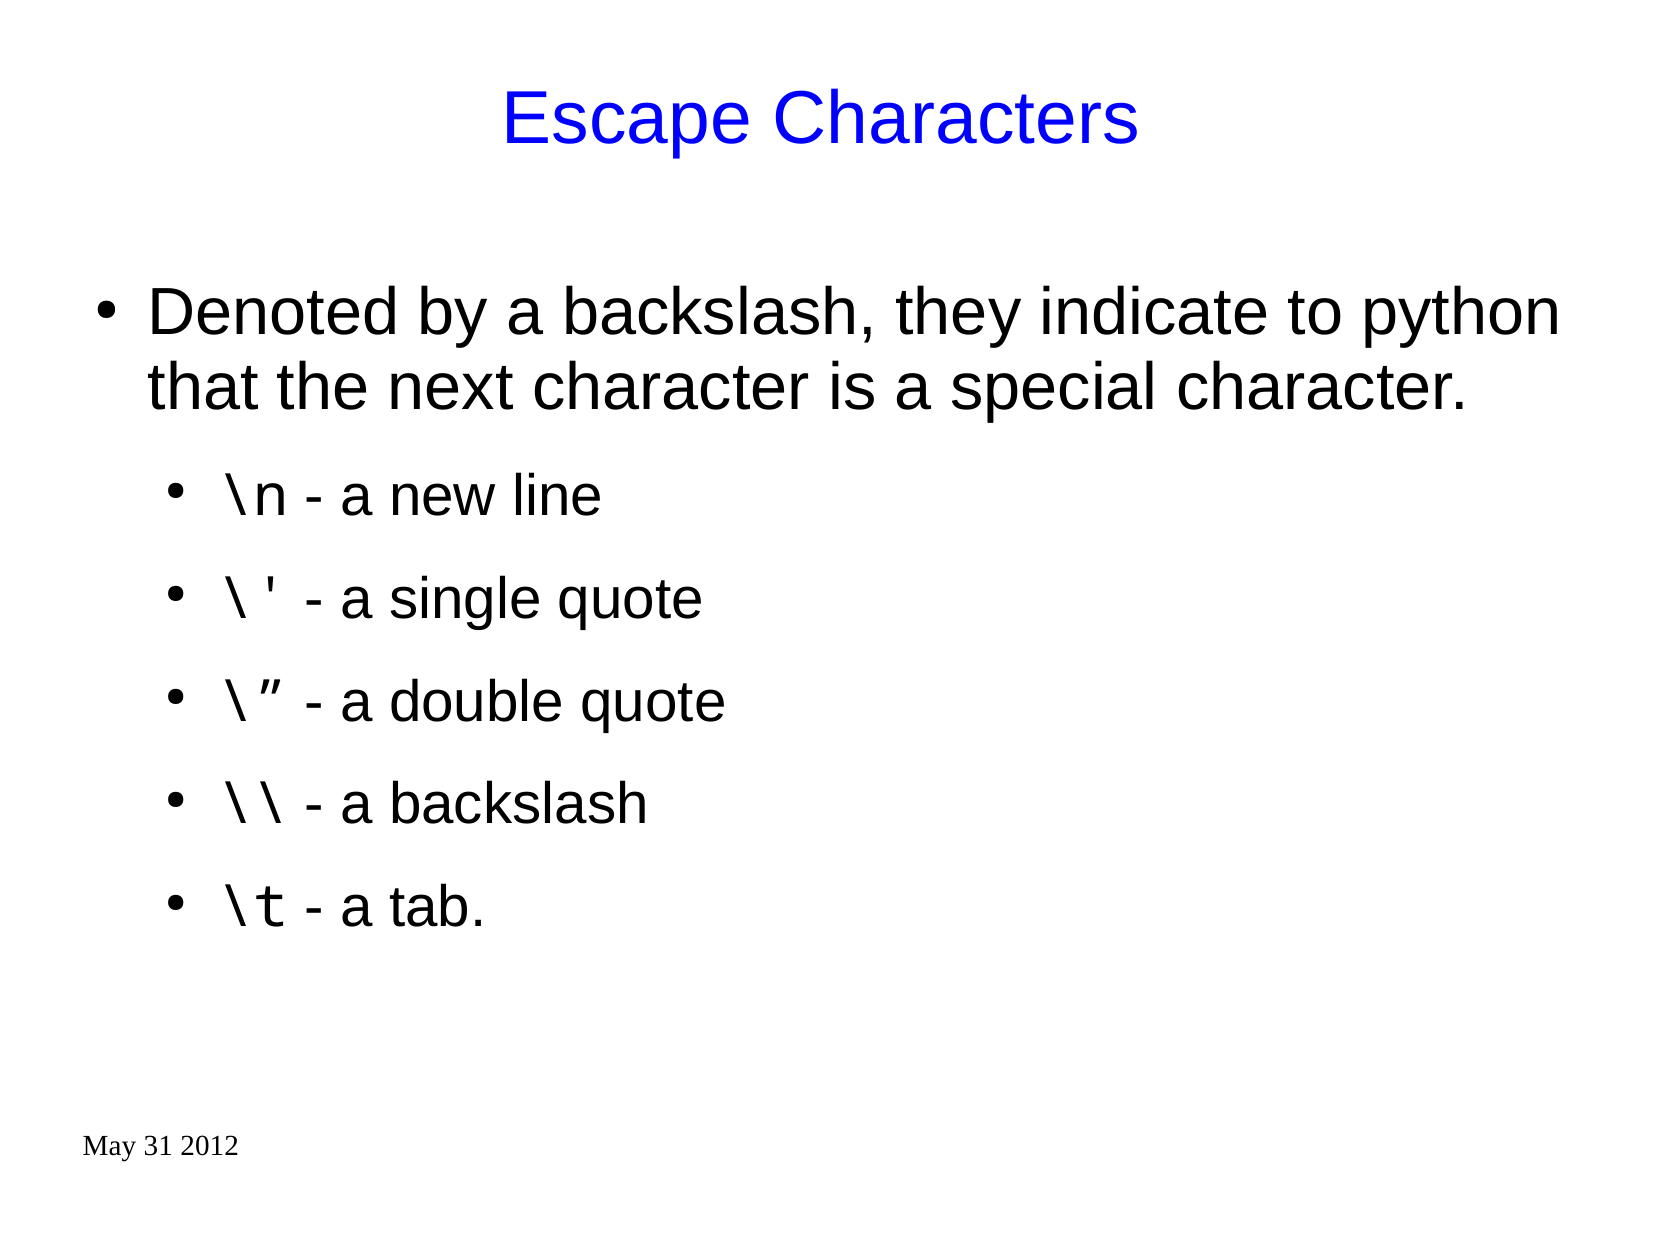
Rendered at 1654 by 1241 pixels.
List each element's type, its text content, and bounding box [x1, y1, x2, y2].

list Denoted by a backslash, they indicate to python that the next character is a special character. \n - a new line \' - a single quote \” - a double quote \\ - a backslash \t - a tab. [76, 274, 1565, 1093]
title Escape Characters [76, 58, 1565, 178]
